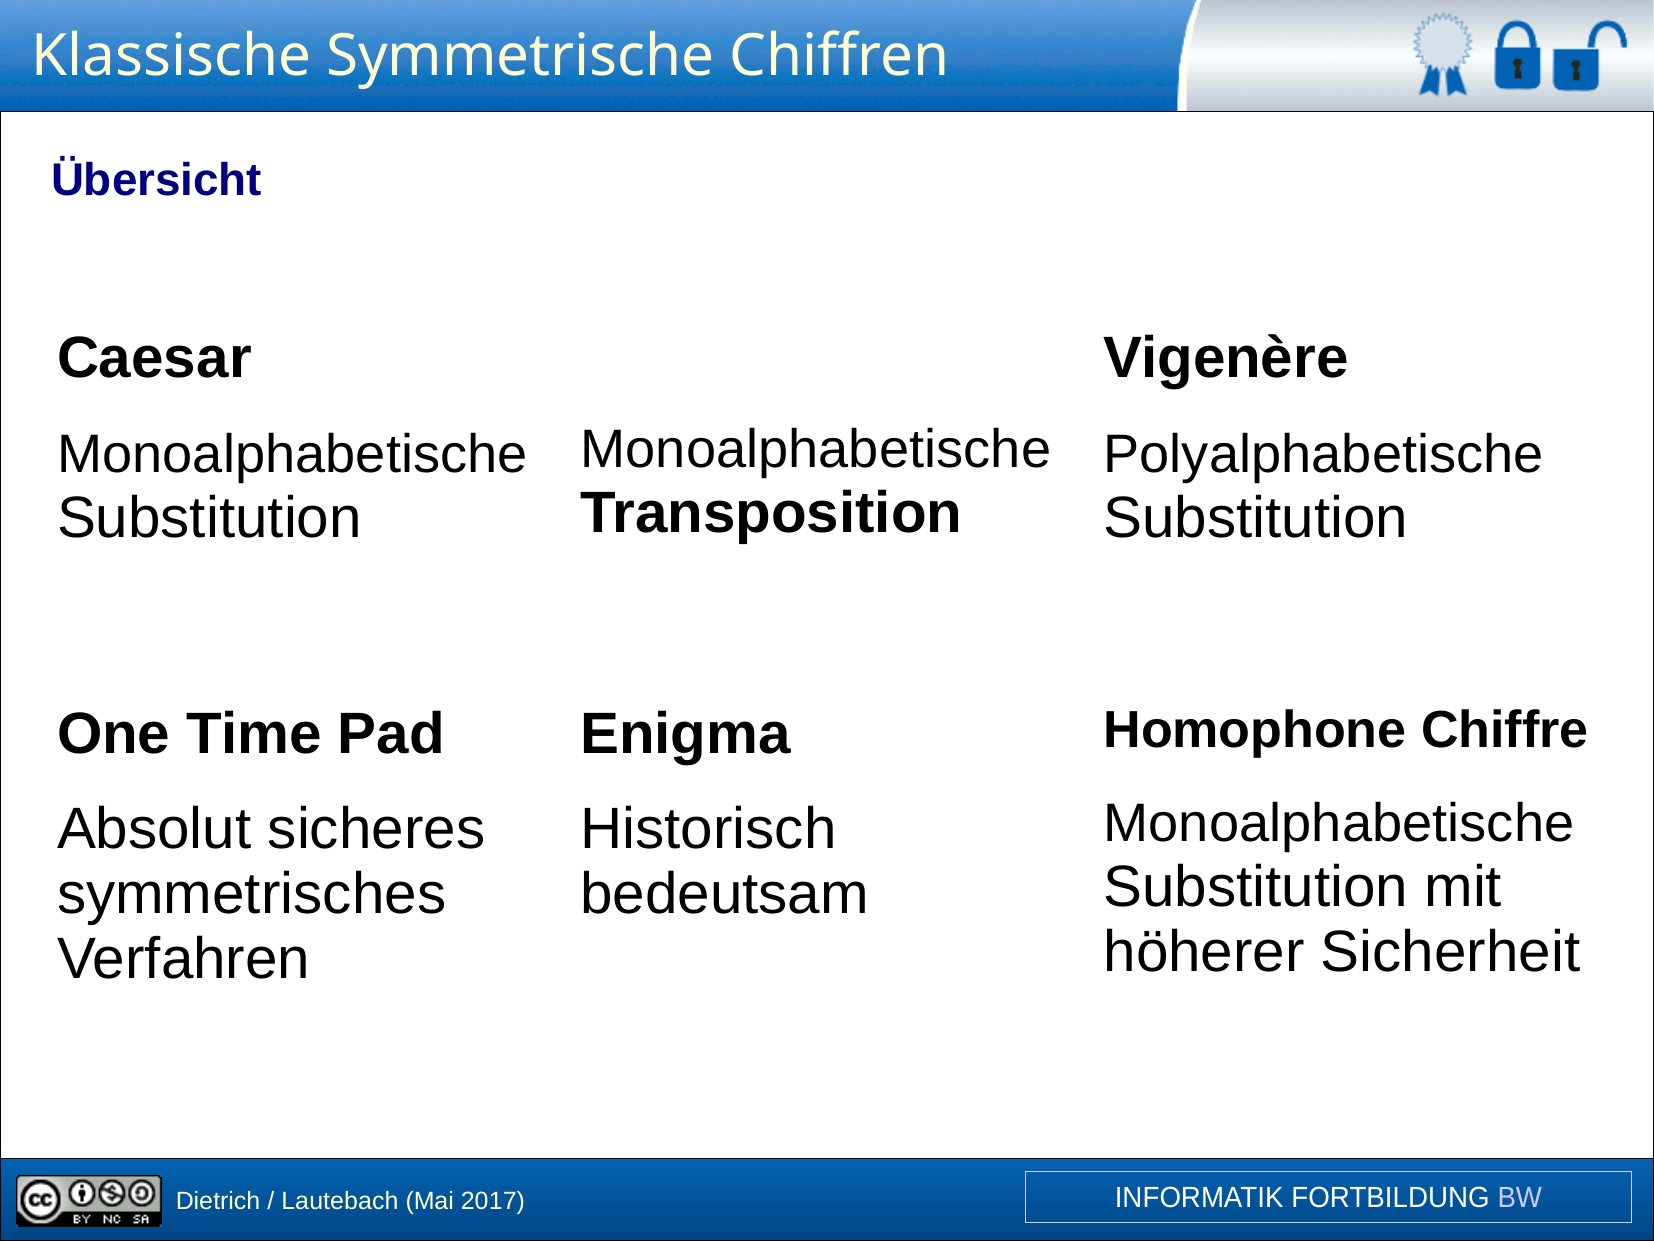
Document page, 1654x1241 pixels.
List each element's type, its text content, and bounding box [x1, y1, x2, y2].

list Monoalphabetische Transposition [580, 325, 1079, 669]
picture [0, 0, 1654, 111]
picture [16, 1175, 162, 1227]
list Vigenère Polyalphabetische Substitution [1103, 325, 1602, 669]
list Caesar Monoalphabetische Substitution [57, 325, 556, 669]
list One Time Pad Absolut sicheres symmetrisches Verfahren [57, 700, 556, 1044]
list Enigma Historisch bedeutsam [580, 700, 1079, 1044]
text_box Übersicht [36, 146, 1617, 214]
title Klassische Symmetrische Chiffren [31, 14, 1151, 92]
list Homophone Chiffre Monoalphabetische Substitution mit höherer Sicherheit [1103, 700, 1602, 1044]
